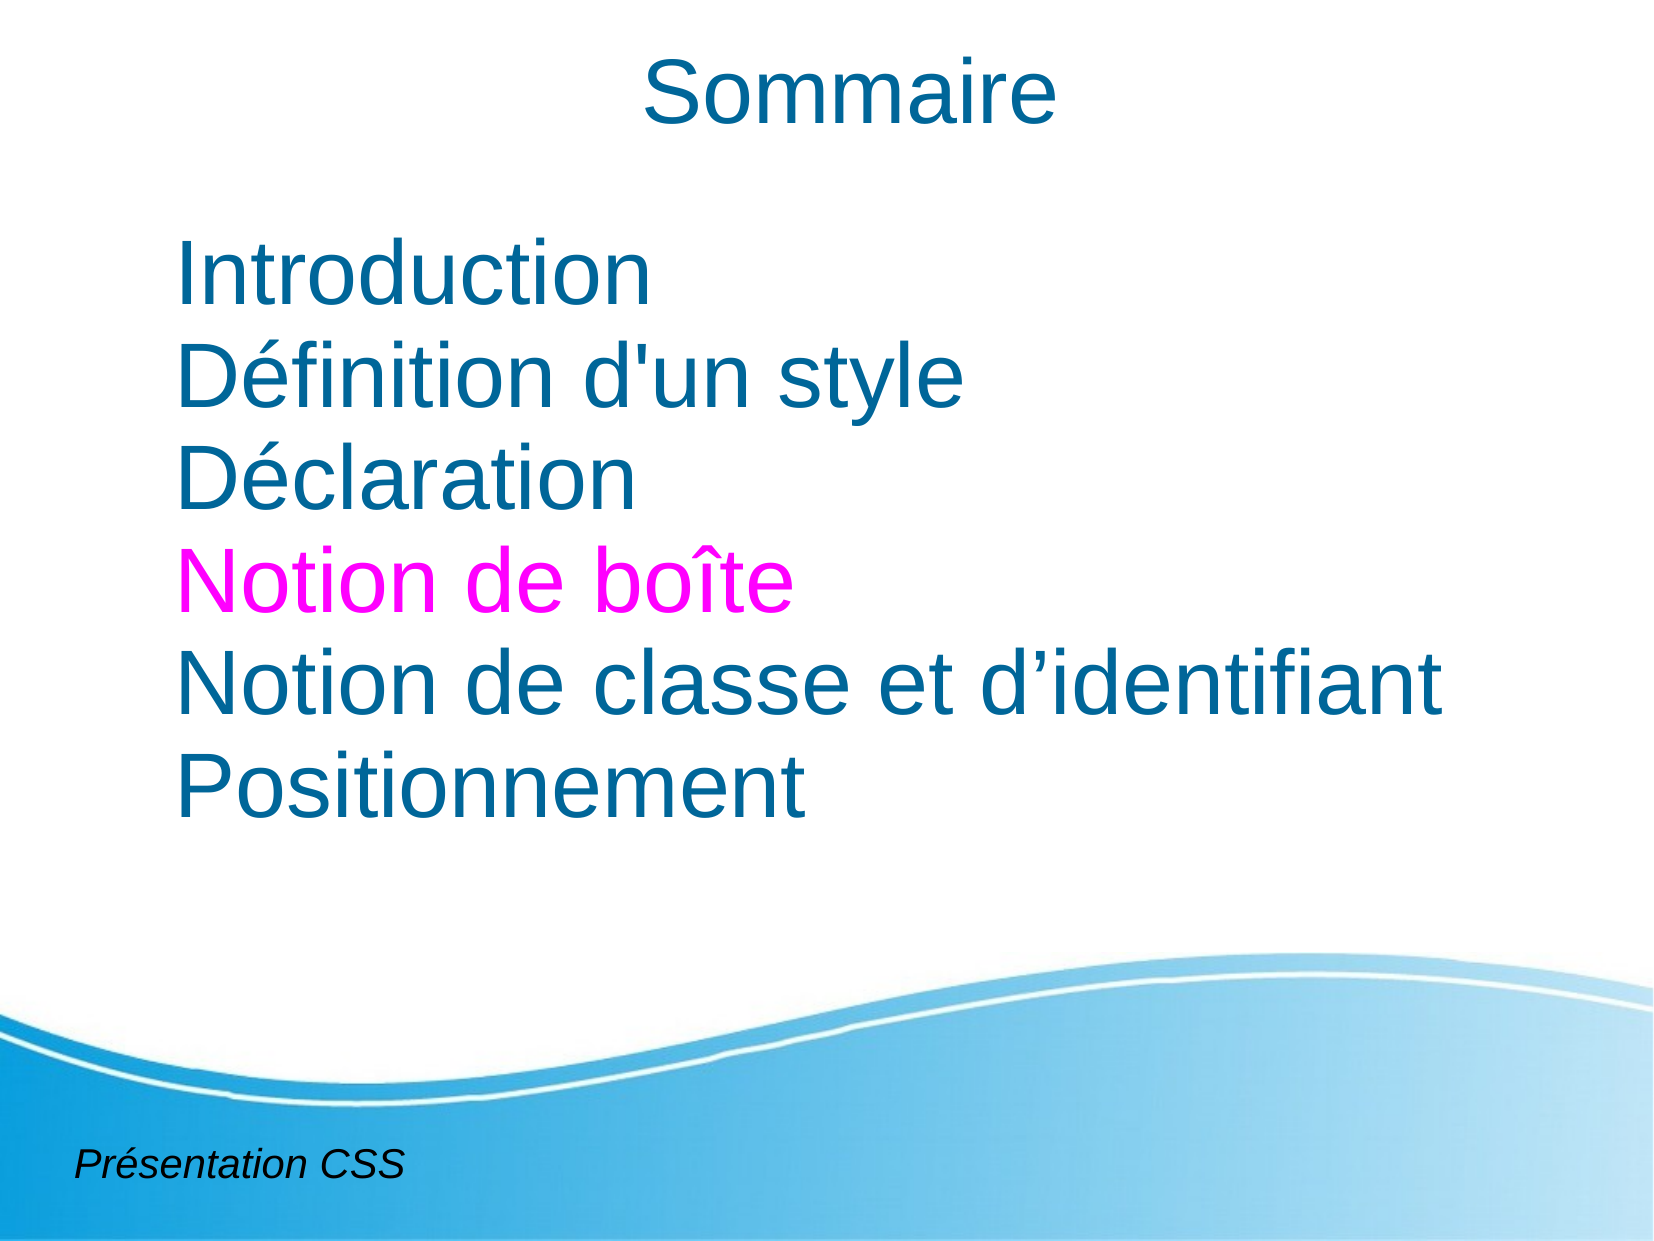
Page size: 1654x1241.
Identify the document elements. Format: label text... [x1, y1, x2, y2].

title Sommaire [106, 0, 1595, 196]
picture [0, 952, 1654, 1241]
title Introduction Définition d'un style Déclaration Notion de boîte Notion de classe et d’identifiant Positionnement [174, 221, 1558, 837]
